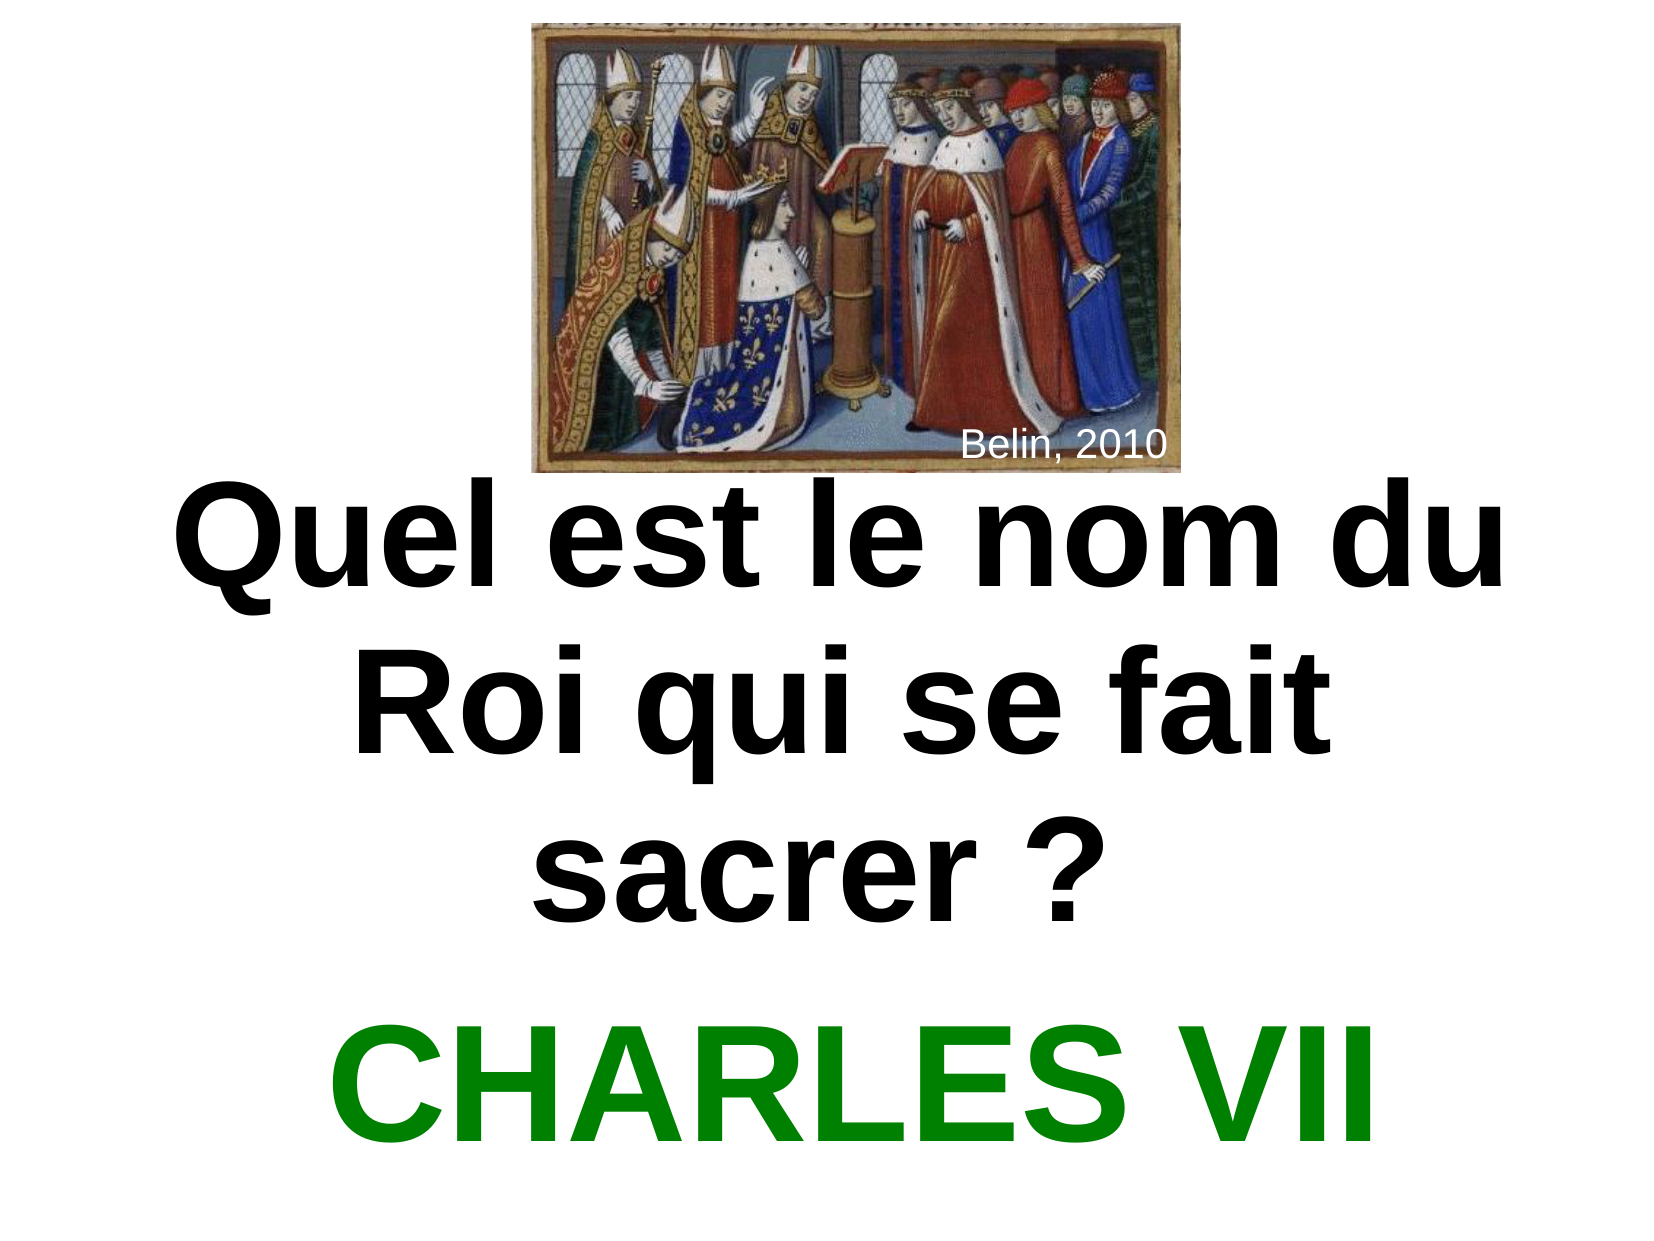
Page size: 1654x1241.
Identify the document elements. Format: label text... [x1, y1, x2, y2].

text_box CHARLES VII [55, 961, 1654, 1241]
picture [531, 23, 1181, 473]
text_box Belin, 2010 [944, 413, 1270, 475]
text_box Quel est le nom du Roi qui se fait sacrer ? [29, 442, 1654, 961]
